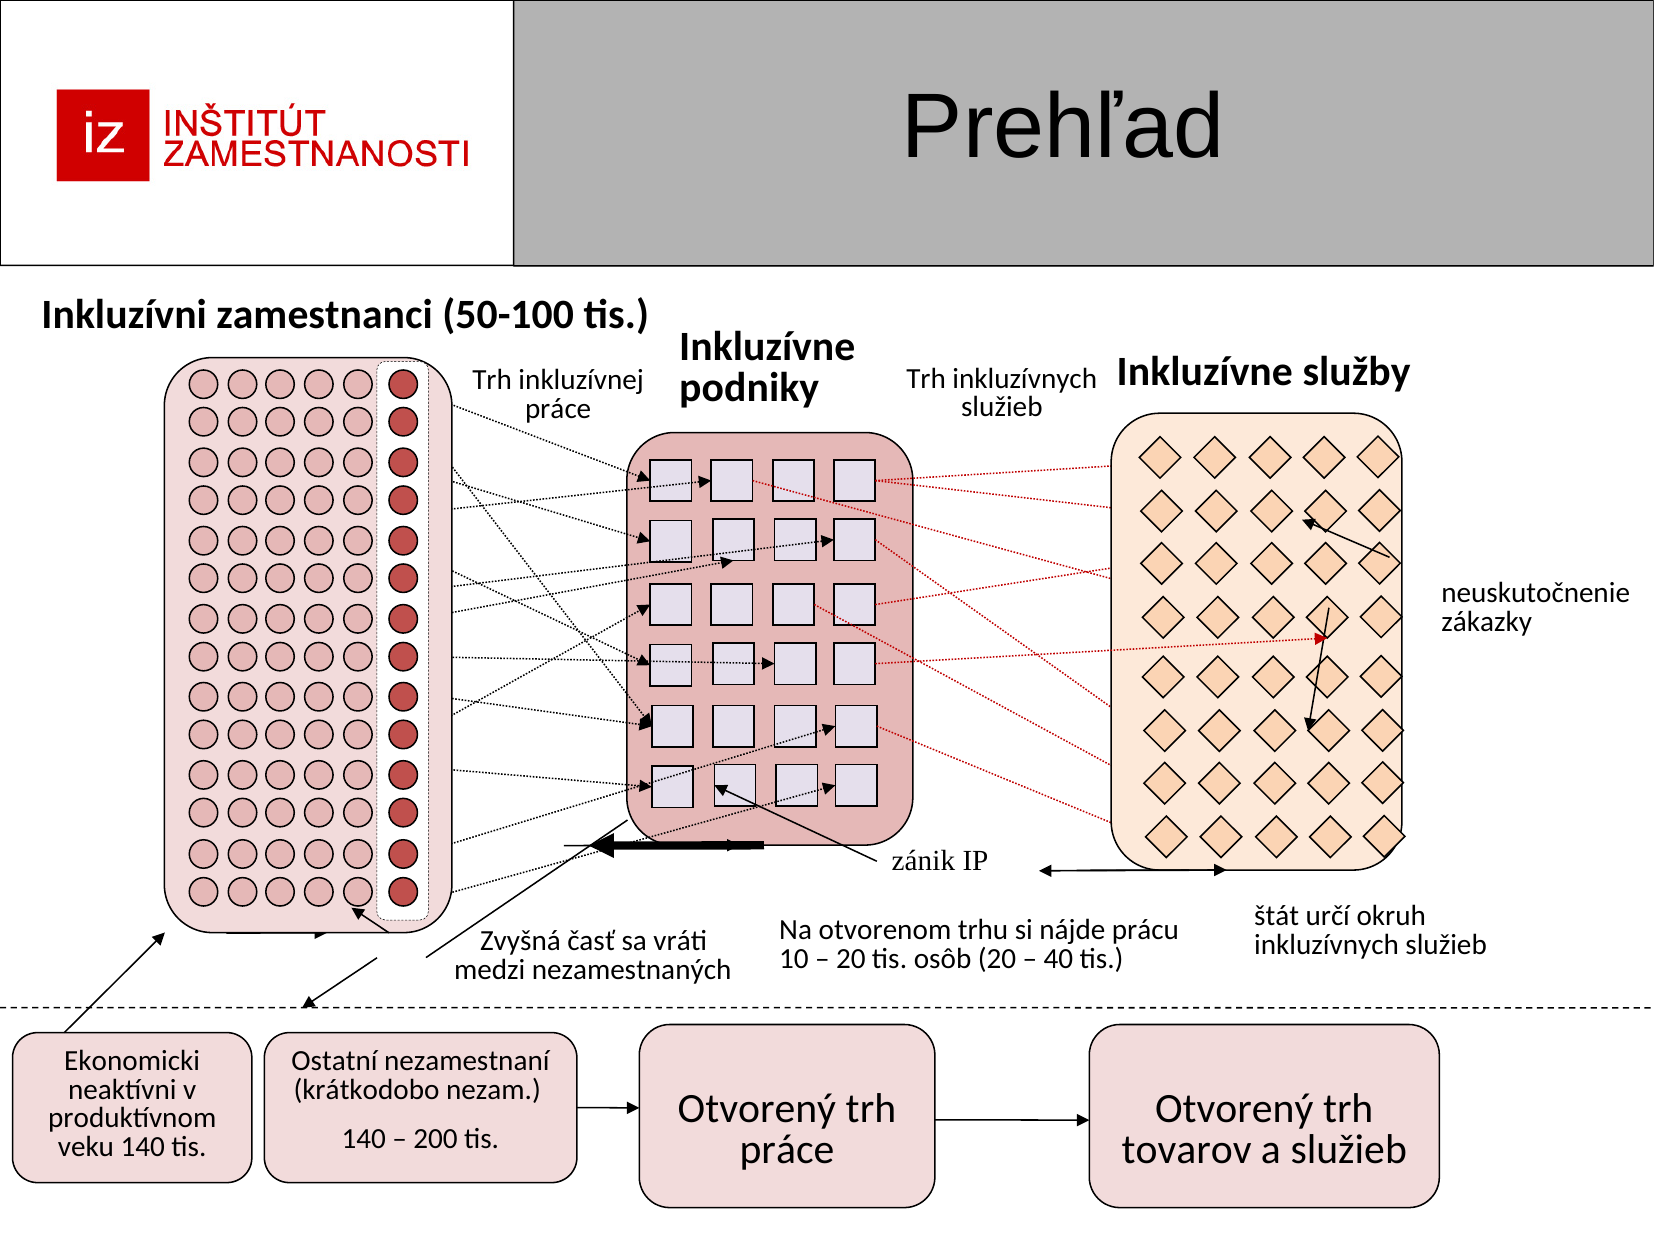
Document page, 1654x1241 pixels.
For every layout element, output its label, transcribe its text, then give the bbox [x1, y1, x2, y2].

text_box štát určí okruh inkluzívnych služieb [1239, 894, 1527, 968]
picture [5, 8, 512, 257]
text_box Ekonomicki neaktívni v produktívnom veku 140 tis. [12, 1032, 252, 1183]
text_box Inkluzívne služby [1101, 345, 1452, 402]
text_box Trh inkluzívnej práce [439, 359, 677, 433]
text_box Inkluzívne podniky [664, 320, 915, 418]
text_box Inkluzívni zamestnanci (50-100 tis.) [26, 288, 677, 345]
title Prehľad [561, 29, 1565, 237]
text_box Ostatní nezamestnaní (krátkodobo nezam.) 140 – 200 tis. [264, 1032, 577, 1183]
text_box Otvorený trh práce [639, 1024, 935, 1208]
text_box Otvorený trh tovarov a služieb [1089, 1024, 1440, 1208]
text_box [626, 432, 913, 846]
text_box zánik IP [876, 838, 1227, 885]
text_box [164, 357, 452, 933]
text_box Trh inkluzívnych služieb [876, 357, 1127, 431]
text_box Na otvorenom trhu si nájde prácu 10 – 20 tis. osôb (20 – 40 tis.) [764, 909, 1215, 983]
text_box neuskutočnenie zákazky [1426, 571, 1654, 645]
text_box [1111, 413, 1405, 871]
text_box Zvyšná časť sa vráti medzi nezamestnaných [439, 920, 752, 993]
